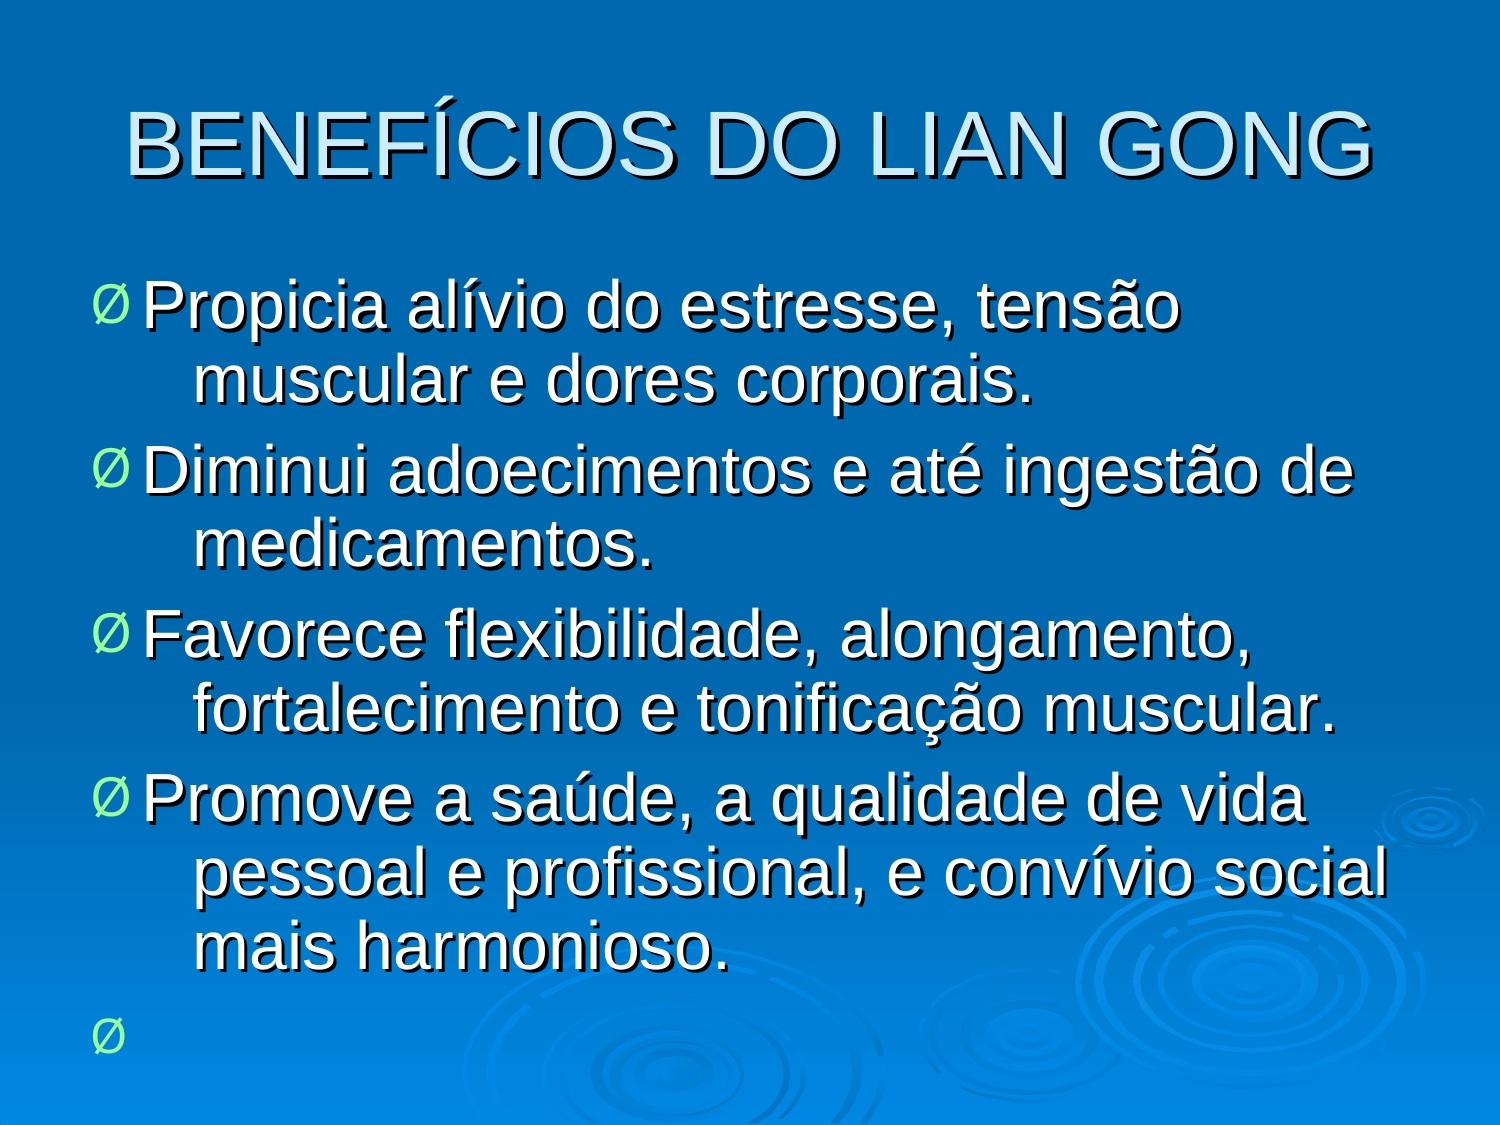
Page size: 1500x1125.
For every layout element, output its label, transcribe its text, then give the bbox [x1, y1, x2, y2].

list Propicia alívio do estresse, tensão muscular e dores corporais. Diminui adoecimentos e até ingestão de medicamentos. Favorece flexibilidade, alongamento, fortalecimento e tonificação muscular. Promove a saúde, a qualidade de vida pessoal e profissional, e convívio social mais harmonioso. [75, 262, 1426, 1005]
title BENEFÍCIOS DO LIAN GONG [75, 45, 1426, 233]
